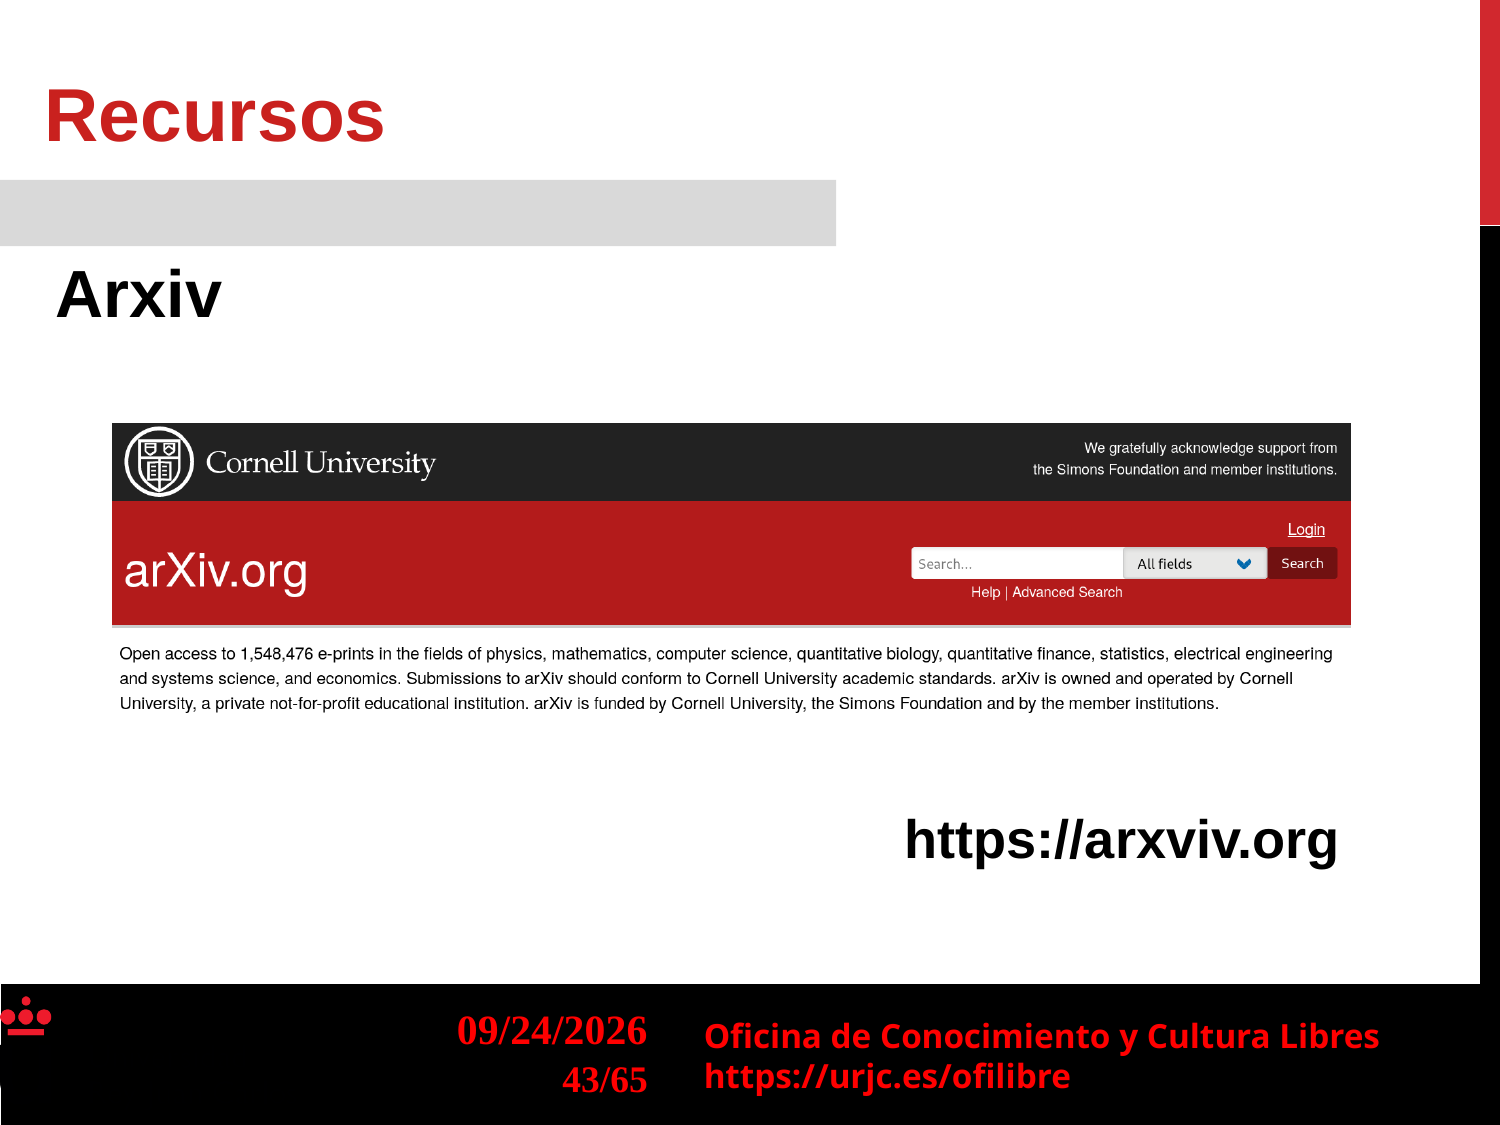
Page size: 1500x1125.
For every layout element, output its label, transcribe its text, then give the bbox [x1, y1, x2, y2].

text_box https://arxviv.org [889, 802, 1370, 878]
text_box Recursos [30, 66, 1036, 249]
title [75, 15, 1425, 172]
picture [112, 423, 1351, 721]
text_box Arxiv [40, 249, 811, 340]
